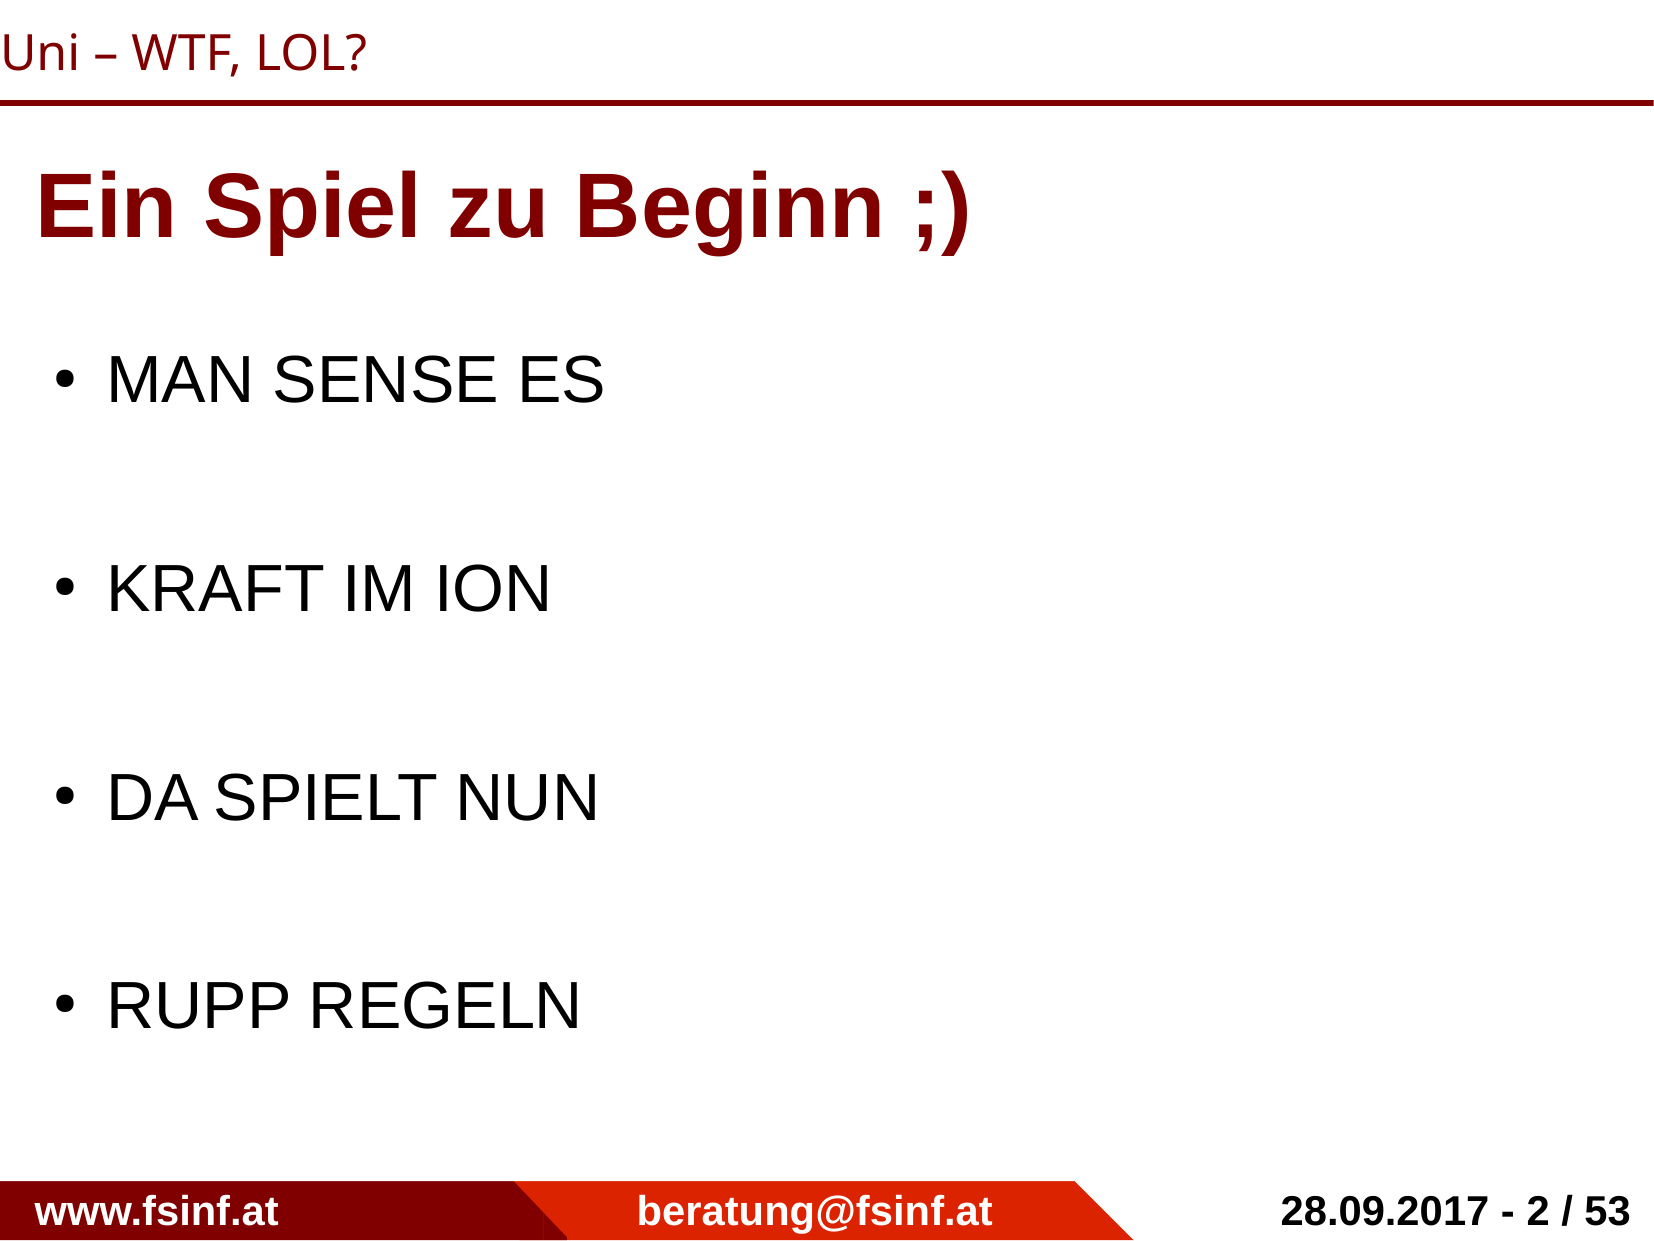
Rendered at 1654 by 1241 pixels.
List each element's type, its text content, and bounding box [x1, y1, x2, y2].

title Ein Spiel zu Beginn ;) [35, 102, 1619, 310]
list MAN SENSE ES KRAFT IM ION DA SPIELT NUN RUPP REGELN [35, 342, 1571, 1062]
